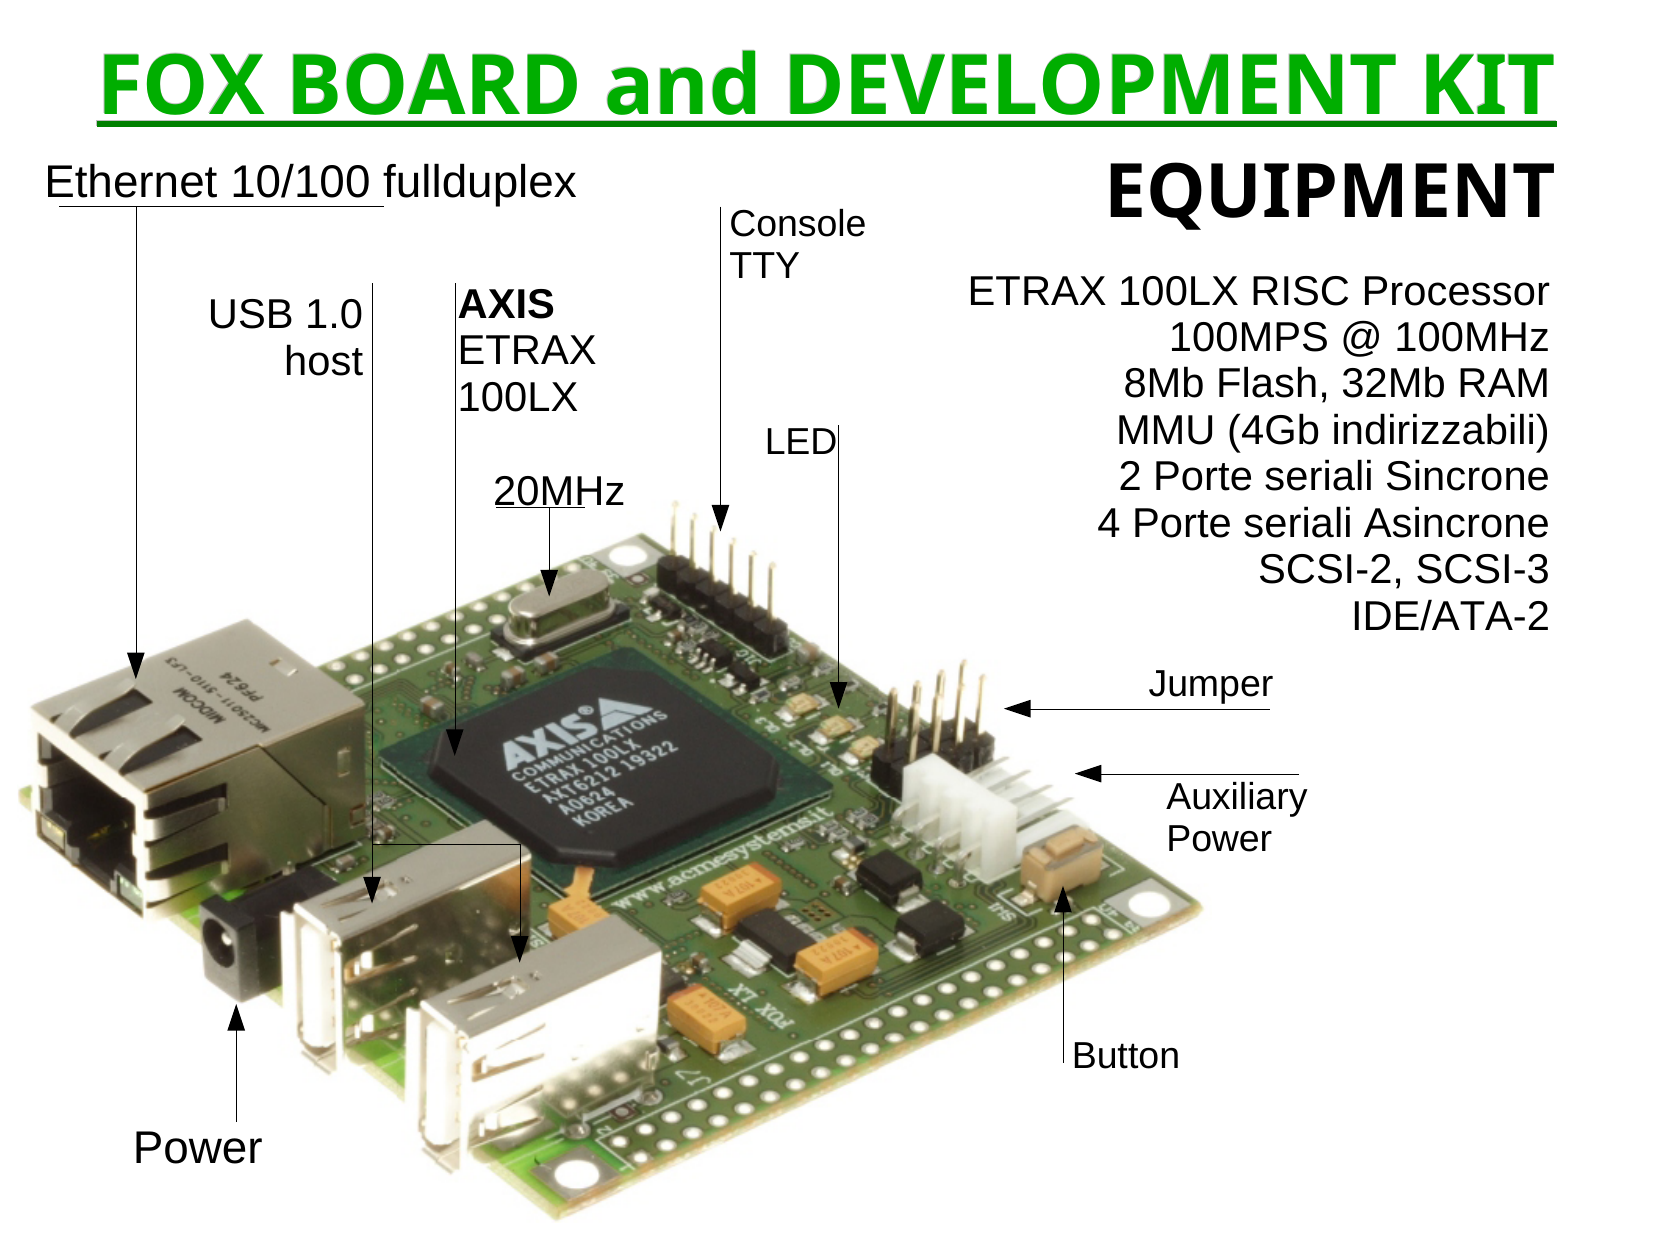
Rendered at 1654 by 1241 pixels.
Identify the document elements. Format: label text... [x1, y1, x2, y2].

text_box FOX BOARD and DEVELOPMENT KIT [0, 17, 1654, 137]
picture [17, 499, 1212, 1223]
text_box Console TTY [714, 194, 892, 294]
text_box Jumper [1133, 655, 1312, 713]
text_box USB 1.0 host [171, 283, 378, 392]
text_box AuxiliaryPower [1151, 767, 1329, 867]
text_box 20MHz [478, 460, 656, 522]
text_box LED [750, 413, 797, 471]
text_box AXIS ETRAX 100LX [442, 273, 621, 428]
text_box Ethernet 10/100 fullduplex [29, 148, 650, 215]
text_box Power [118, 1115, 296, 1182]
text_box ETRAX 100LX RISC Processor 100MPS @ 100MHz 8Mb Flash, 32Mb RAM MMU (4Gb indirizzabili) 2 Porte seriali Sincrone 4 Porte seriali Asincrone SCSI-2, SCSI-3 IDE/ATA-2 [797, 259, 1565, 647]
text_box Button [1057, 1027, 1235, 1085]
text_box EQUIPMENT [1033, 129, 1571, 232]
